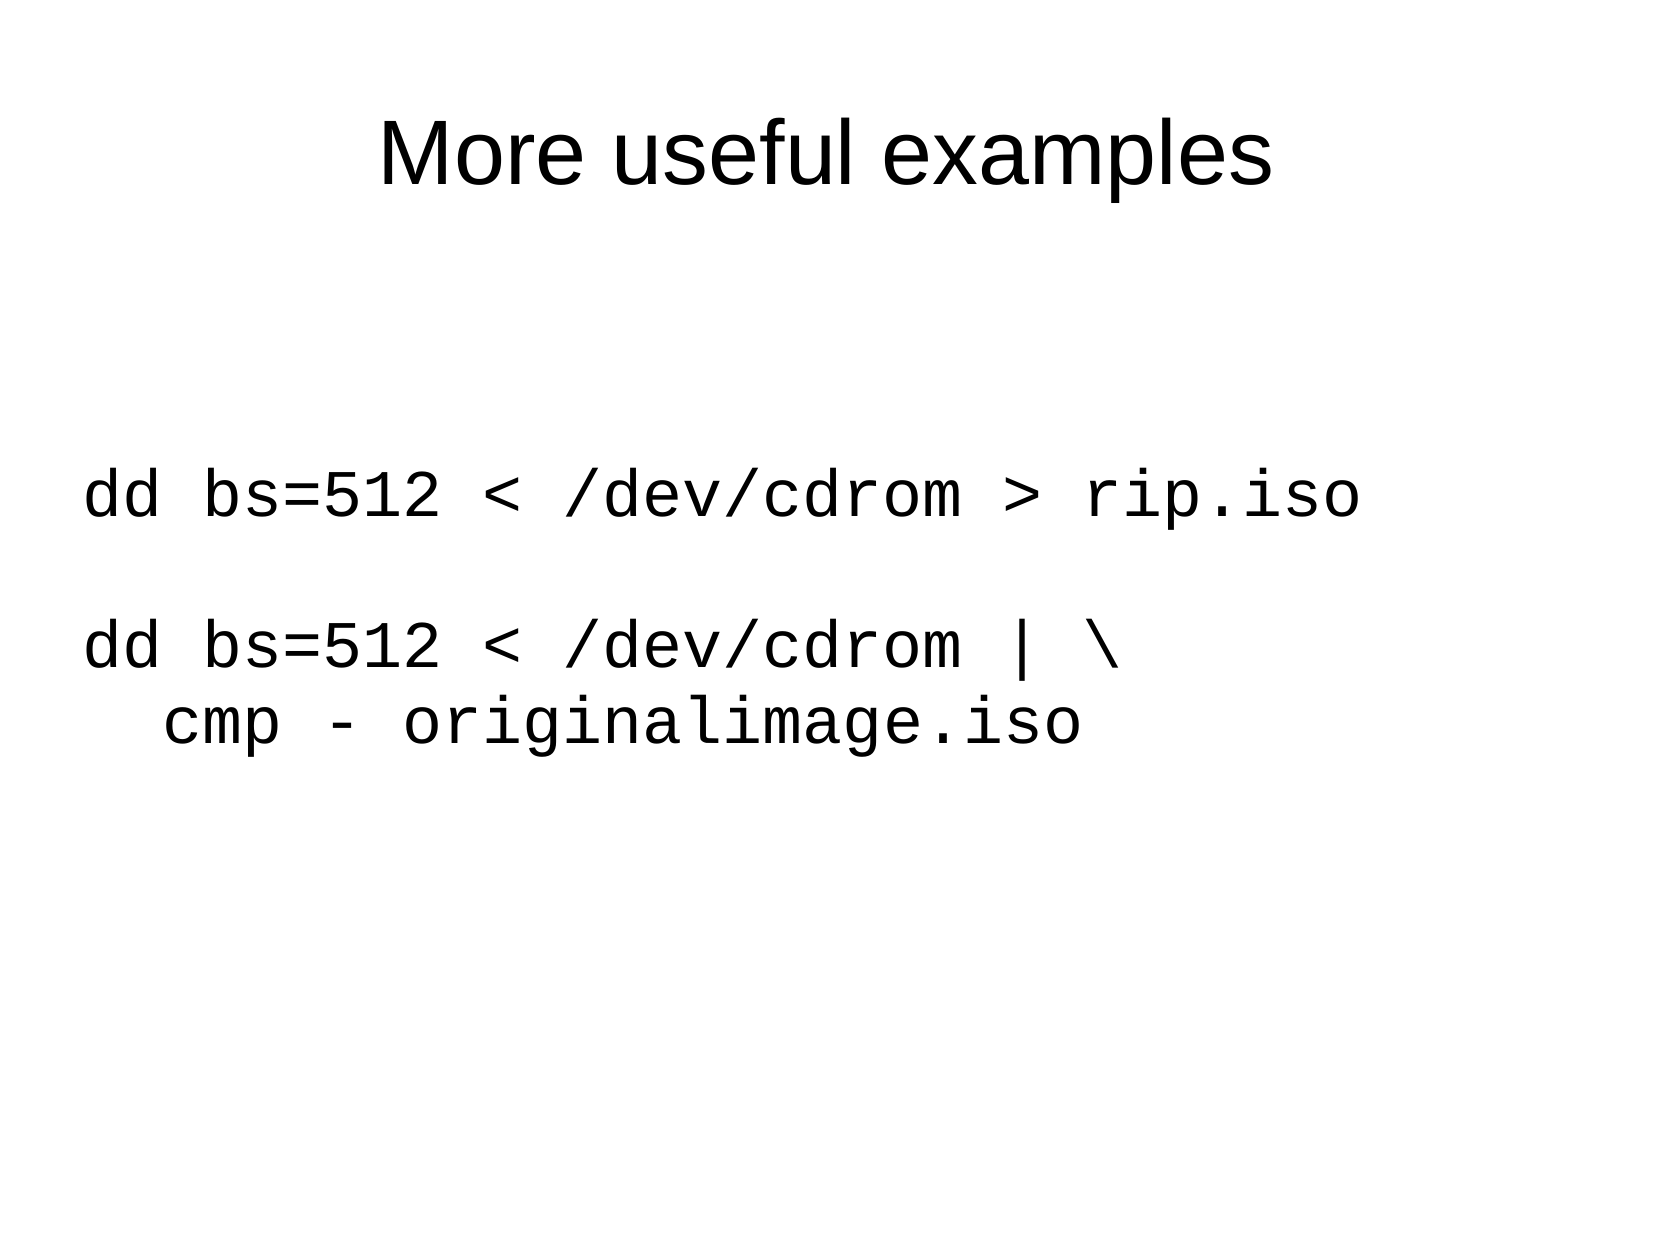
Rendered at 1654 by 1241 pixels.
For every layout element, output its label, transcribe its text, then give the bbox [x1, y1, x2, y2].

text_box dd bs=512 < /dev/cdrom > rip.iso dd bs=512 < /dev/cdrom | \ cmp - originalimage.iso [82, 290, 1538, 1010]
title More useful examples [82, 49, 1571, 257]
